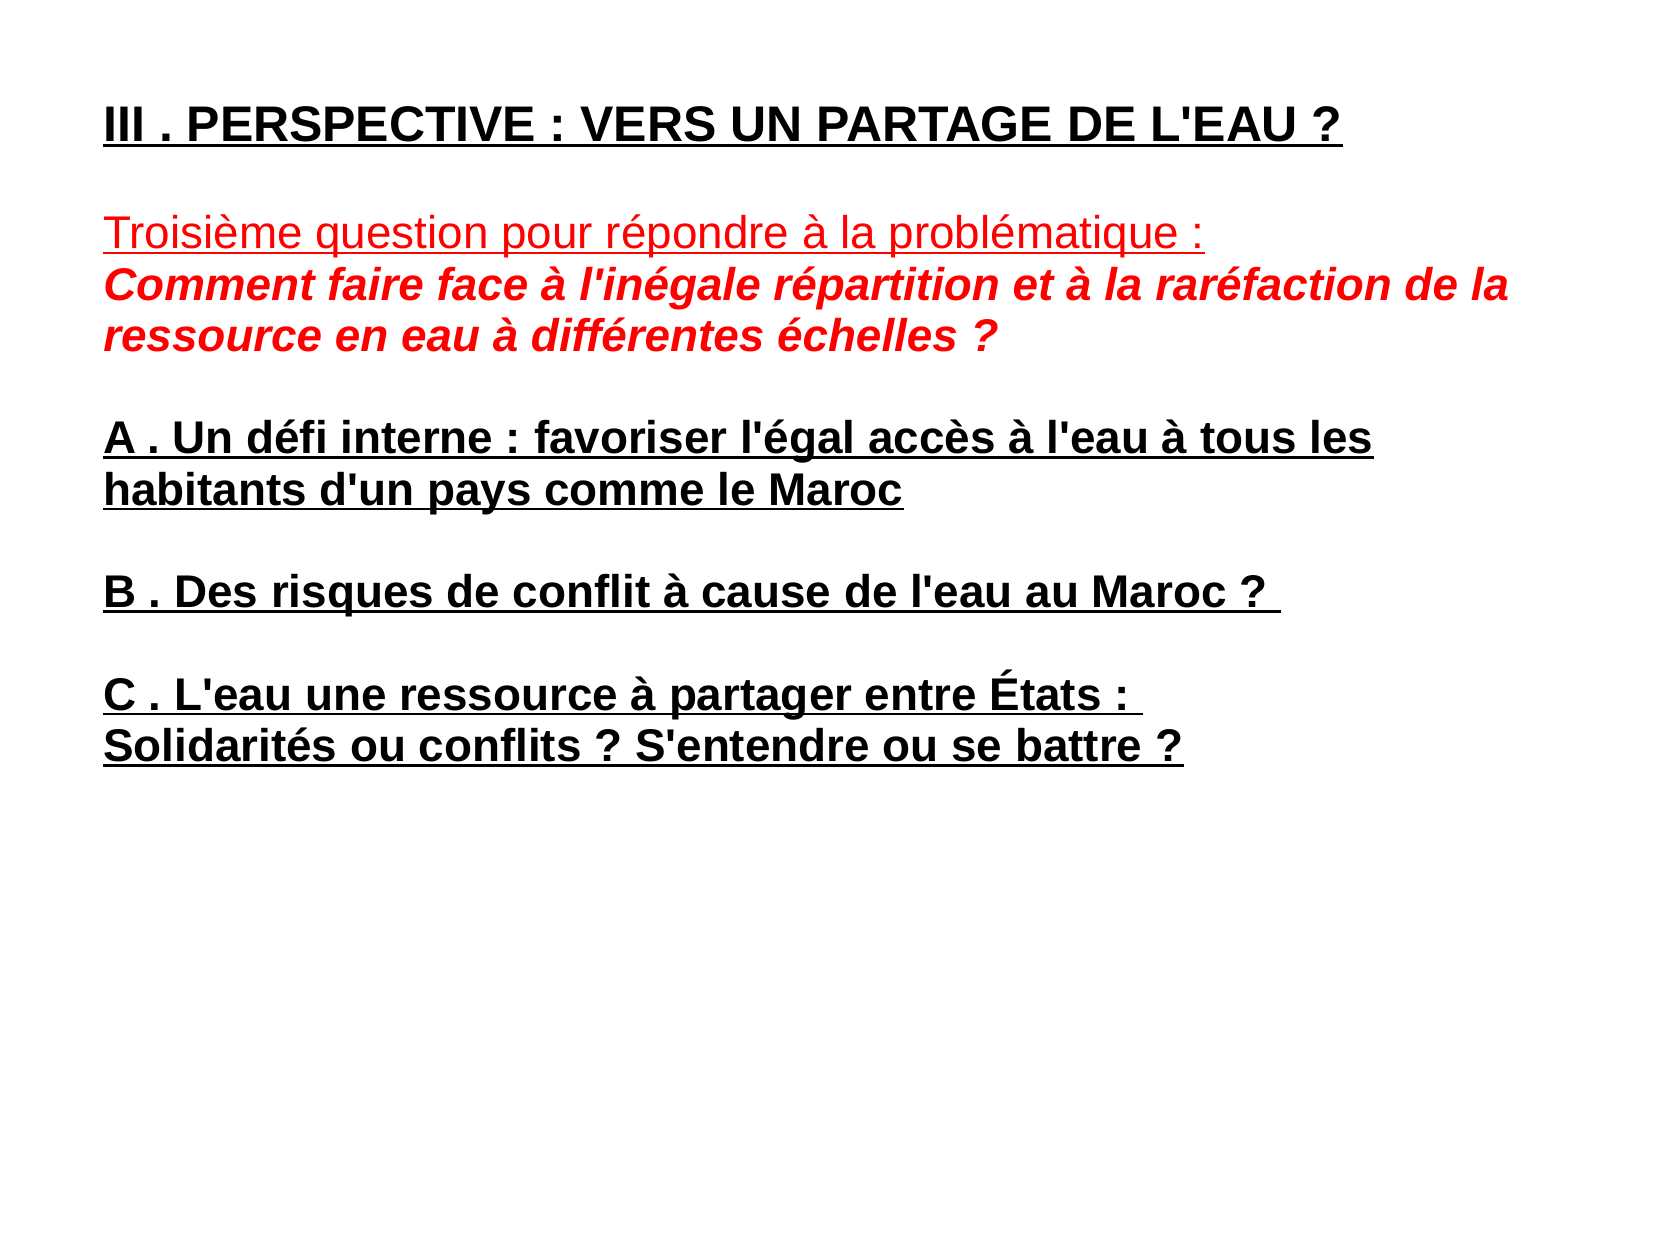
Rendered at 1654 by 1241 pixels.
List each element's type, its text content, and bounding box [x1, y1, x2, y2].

text_box III . PERSPECTIVE : VERS UN PARTAGE DE L'EAU ? Troisième question pour répondre à la problématique : Comment faire face à l'inégale répartition et à la raréfaction de la ressource en eau à différentes échelles ? A . Un défi interne : favoriser l'égal accès à l'eau à tous les habitants d'un pays comme le Maroc B . Des risques de conflit à cause de l'eau au Maroc ? C . L'eau une ressource à partager entre États : Solidarités ou conflits ? S'entendre ou se battre ? [88, 88, 1565, 843]
